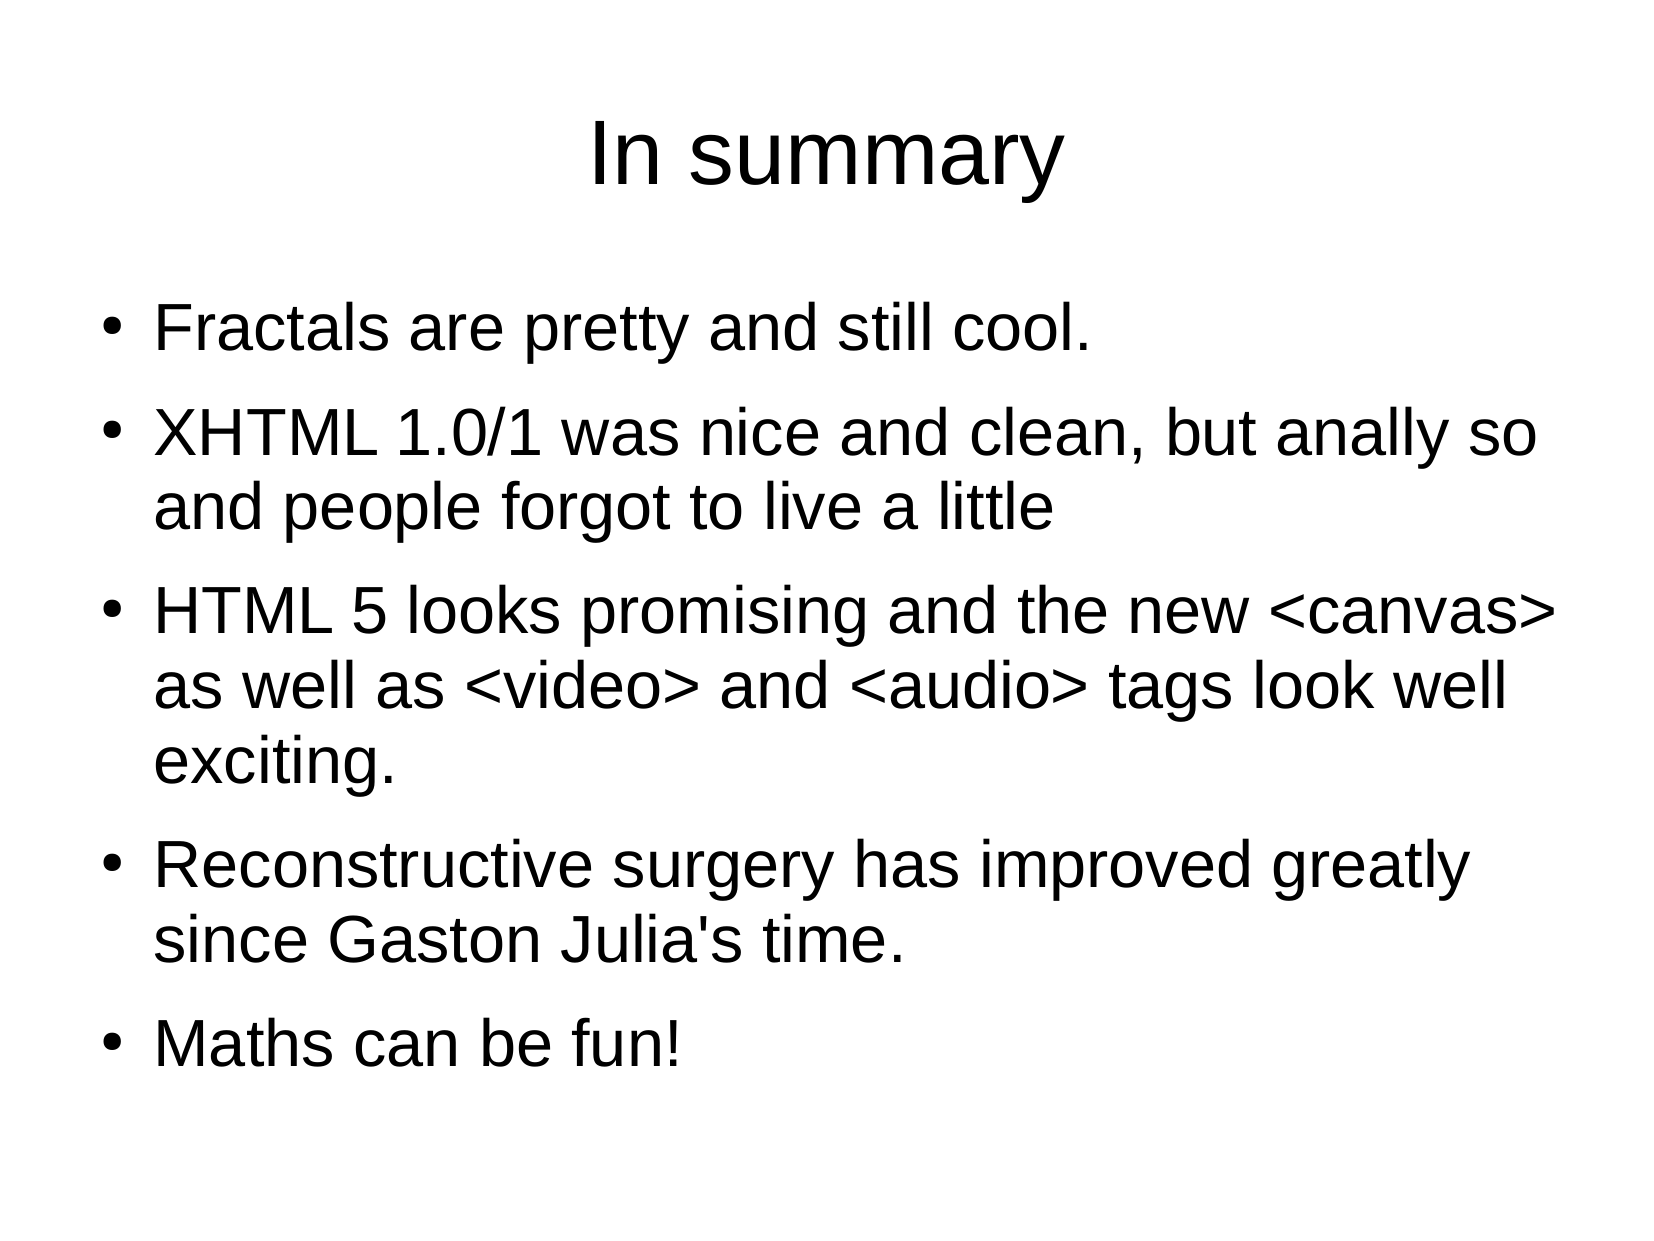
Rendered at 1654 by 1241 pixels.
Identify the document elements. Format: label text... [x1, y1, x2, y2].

title In summary [82, 49, 1571, 257]
list Fractals are pretty and still cool. XHTML 1.0/1 was nice and clean, but anally so and people forgot to live a little HTML 5 looks promising and the new <canvas> as well as <video> and <audio> tags look well exciting. Reconstructive surgery has improved greatly since Gaston Julia's time. Maths can be fun! [82, 290, 1571, 1109]
